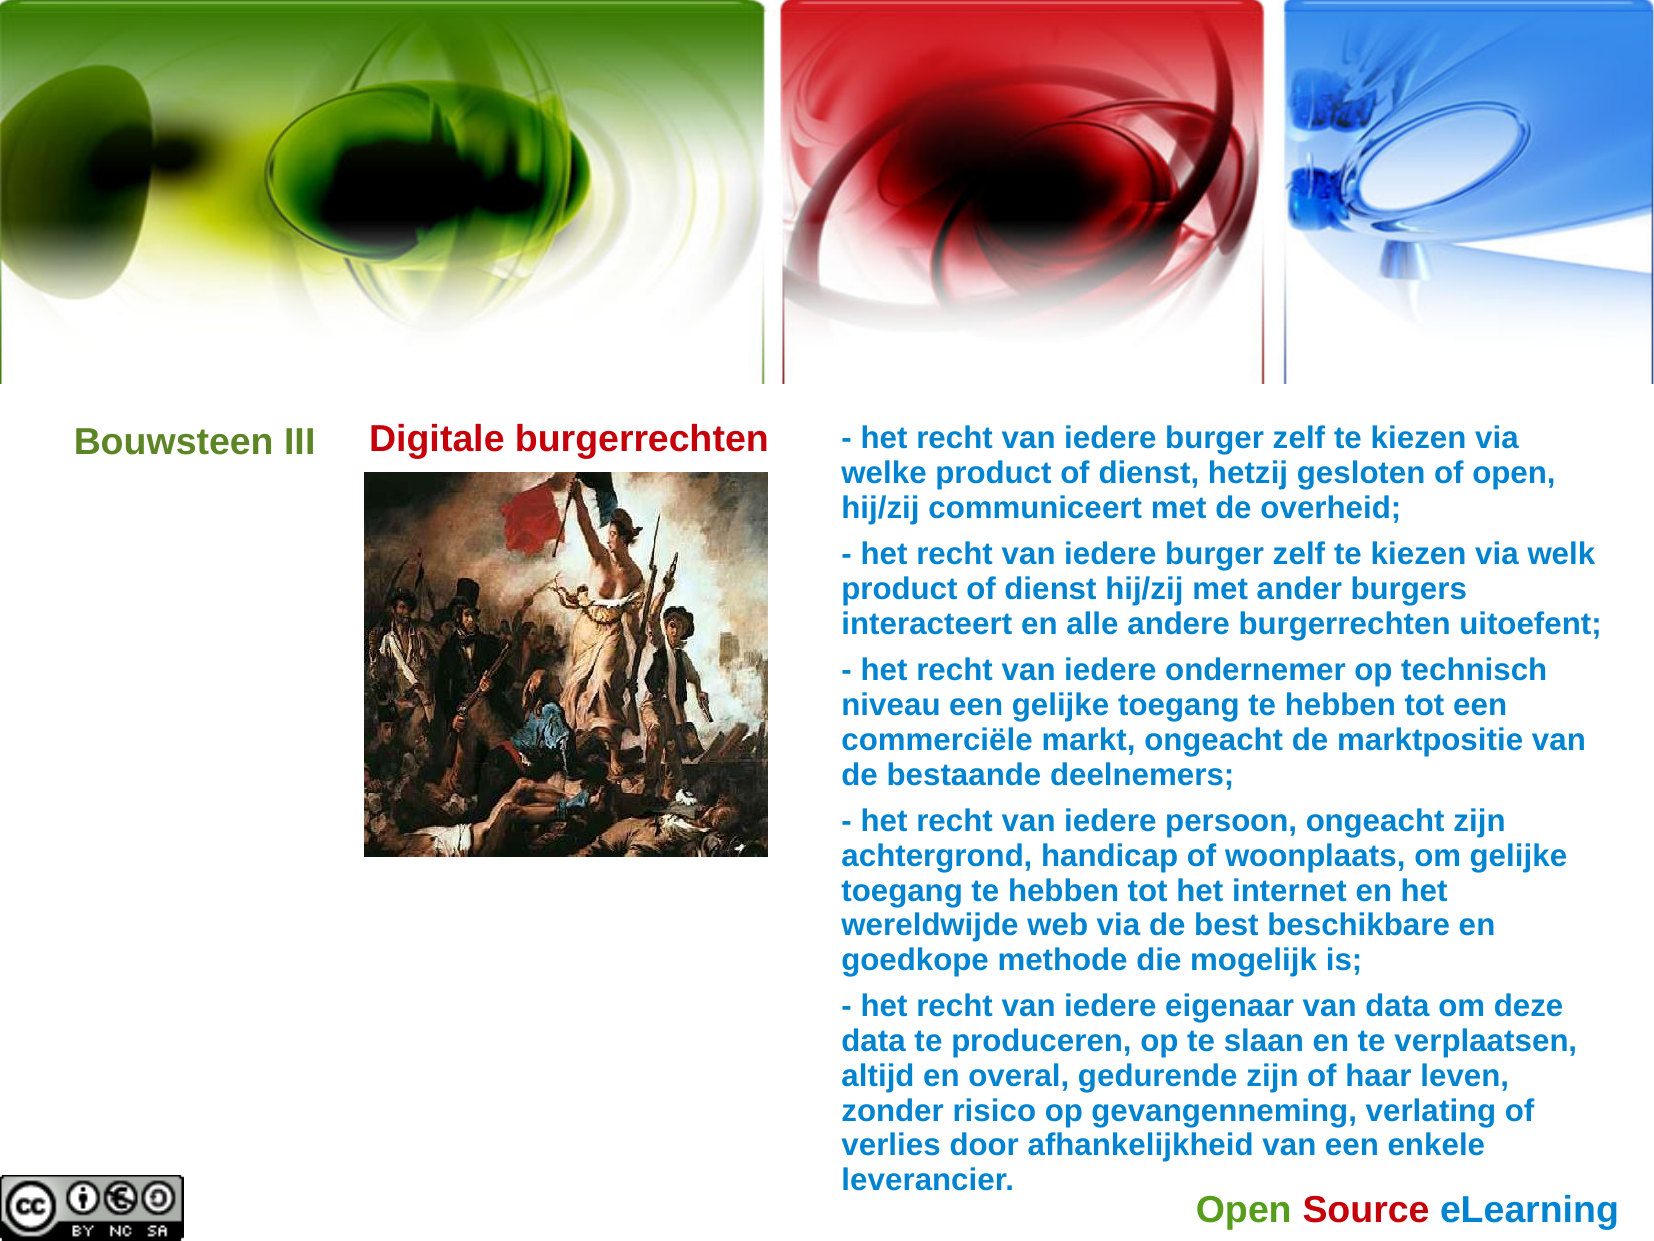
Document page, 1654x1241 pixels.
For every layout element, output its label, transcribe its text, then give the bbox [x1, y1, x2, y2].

text_box Bouwsteen III [59, 413, 591, 472]
text_box - het recht van iedere burger zelf te kiezen via welke product of dienst, hetzij gesloten of open, hij/zij communiceert met de overheid; - het recht van iedere burger zelf te kiezen via welk product of dienst hij/zij met ander burgers interacteert en alle andere burgerrechten uitoefent; - het recht van iedere ondernemer op technisch niveau een gelijke toegang te hebben tot een commerciële markt, ongeacht de marktpositie van de bestaande deelnemers; - het recht van iedere persoon, ongeacht zijn achtergrond, handicap of woonplaats, om gelijke toegang te hebben tot het internet en het wereldwijde web via de best beschikbare en goedkope methode die mogelijk is; - het recht van iedere eigenaar van data om deze data te produceren, op te slaan en te verplaatsen, altijd en overal, gedurende zijn of haar leven, zonder risico op gevangenneming, verlating of verlies door afhankelijkheid van een enkele leverancier. [826, 413, 1625, 1232]
text_box Open Source eLearning [1181, 1181, 1654, 1240]
text_box Digitale burgerrechten [354, 410, 857, 469]
picture [0, 0, 1654, 384]
picture [364, 472, 768, 857]
picture [0, 1175, 184, 1241]
